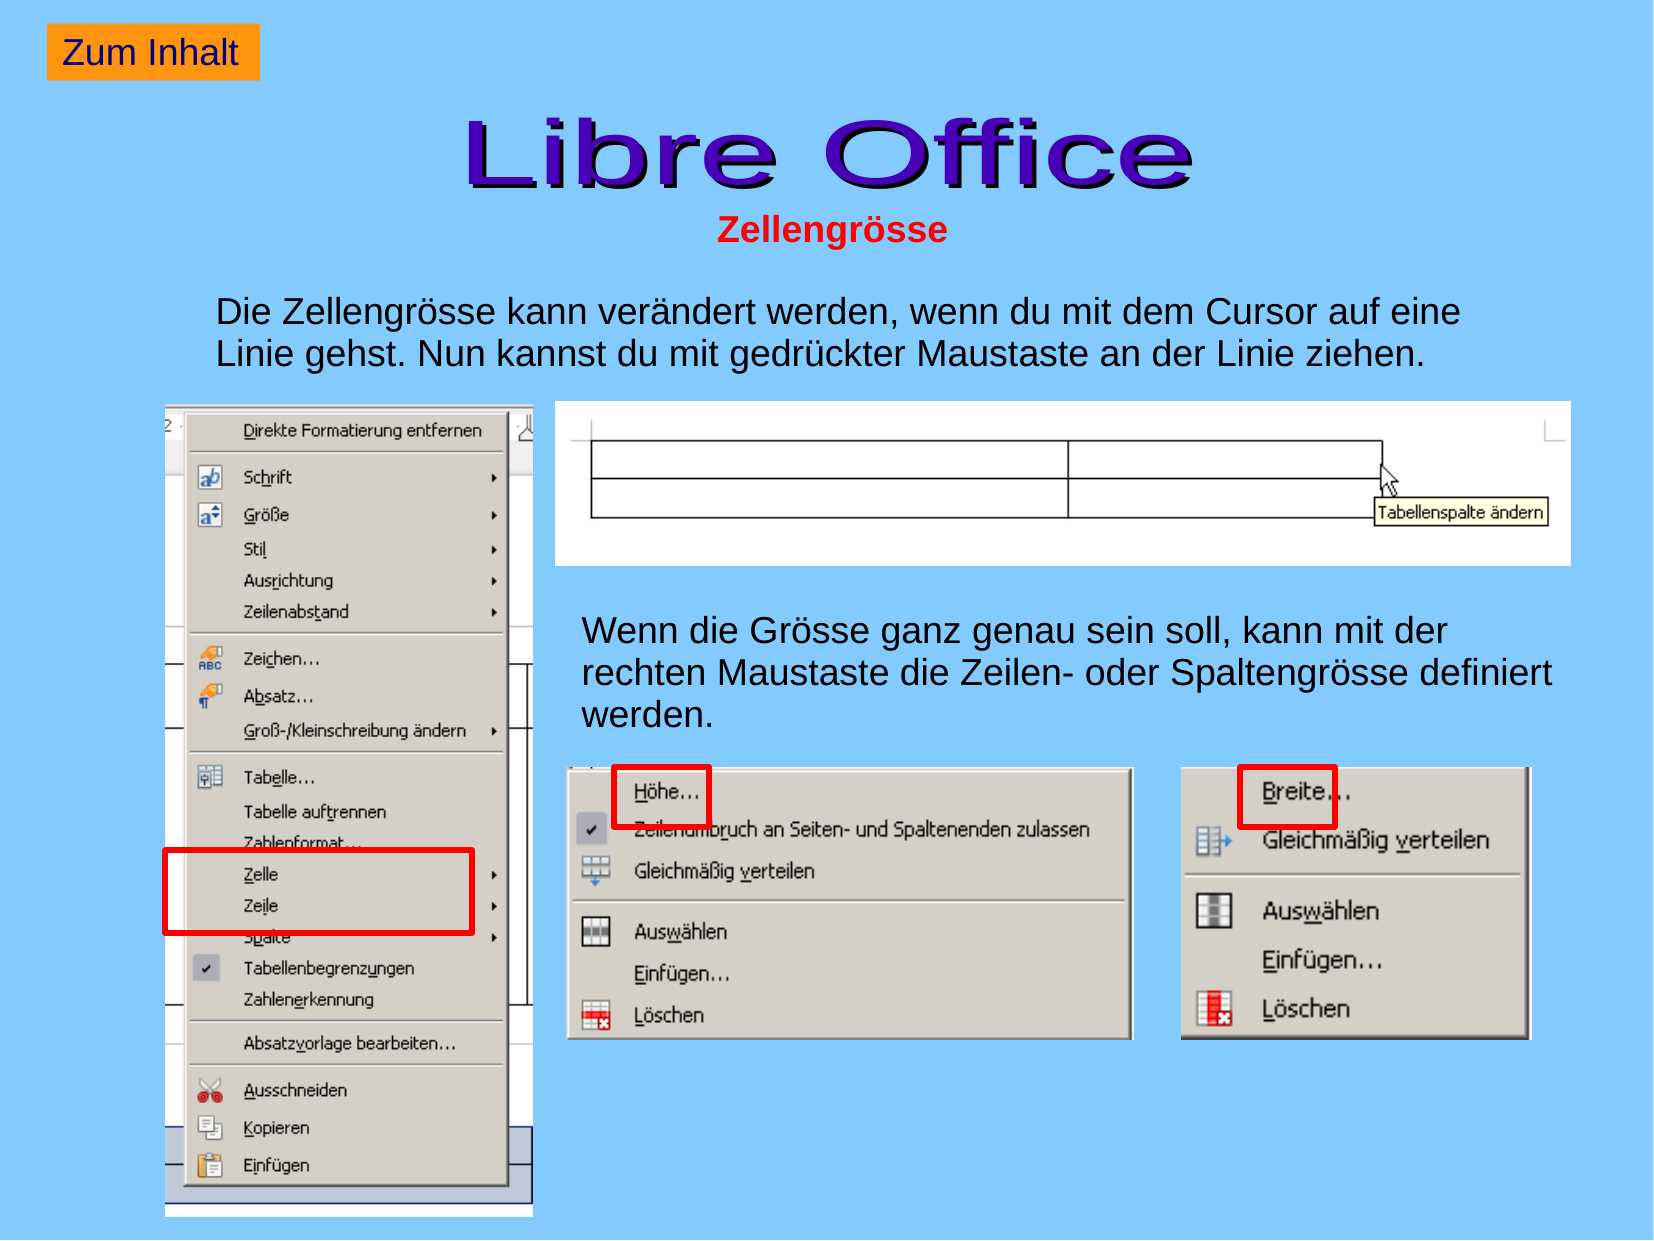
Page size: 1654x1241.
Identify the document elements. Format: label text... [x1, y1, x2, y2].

picture [1181, 767, 1532, 1040]
text_box Die Zellengrösse kann verändert werden, wenn du mit dem Cursor auf eine Linie gehst. Nun kannst du mit gedrückter Maustaste an der Linie ziehen. [200, 283, 1512, 383]
text_box Wenn die Grösse ganz genau sein soll, kann mit der rechten Maustaste die Zeilen- oder Spaltengrösse definiert werden. [566, 602, 1571, 744]
picture [168, 853, 469, 930]
picture [165, 404, 533, 1217]
picture [555, 401, 1571, 566]
text_box Zellengrösse [460, 201, 1205, 260]
title Libre Office [82, 49, 1571, 257]
picture [566, 767, 1134, 1040]
picture [617, 770, 706, 824]
text_box Zum Inhalt [47, 23, 260, 81]
picture [1243, 770, 1332, 824]
